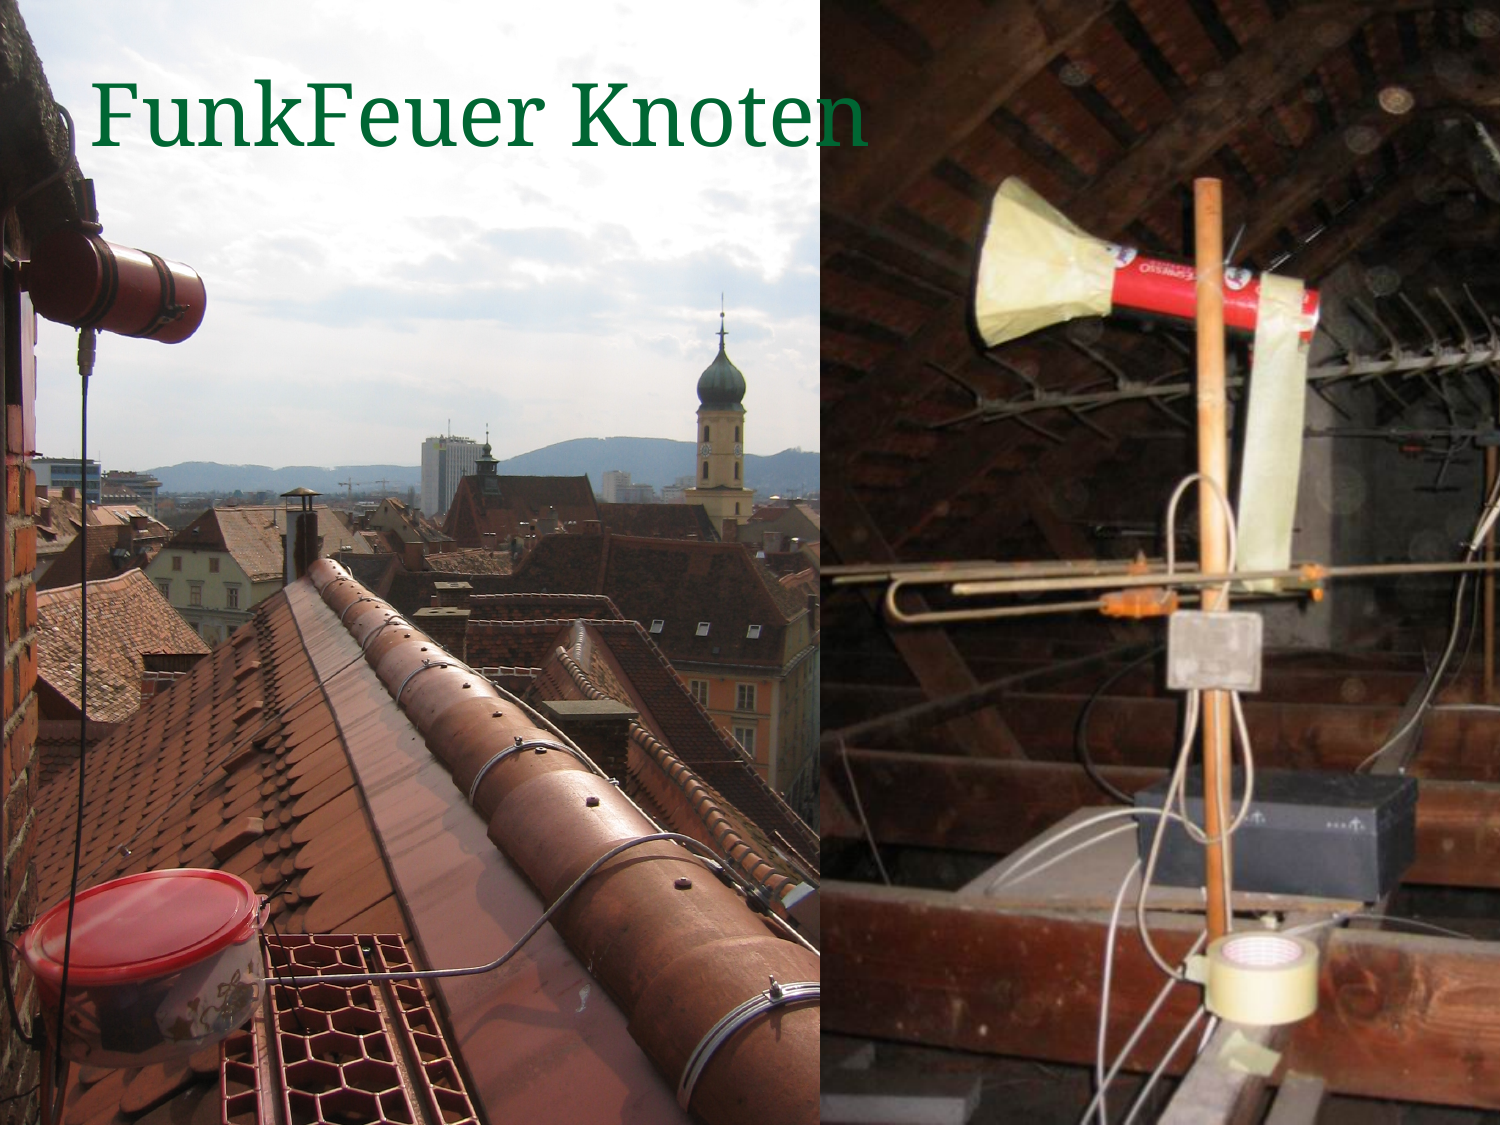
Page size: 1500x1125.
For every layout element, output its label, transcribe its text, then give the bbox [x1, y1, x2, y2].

picture [0, 0, 1500, 1125]
title FunkFeuer Knoten [75, 45, 1426, 233]
